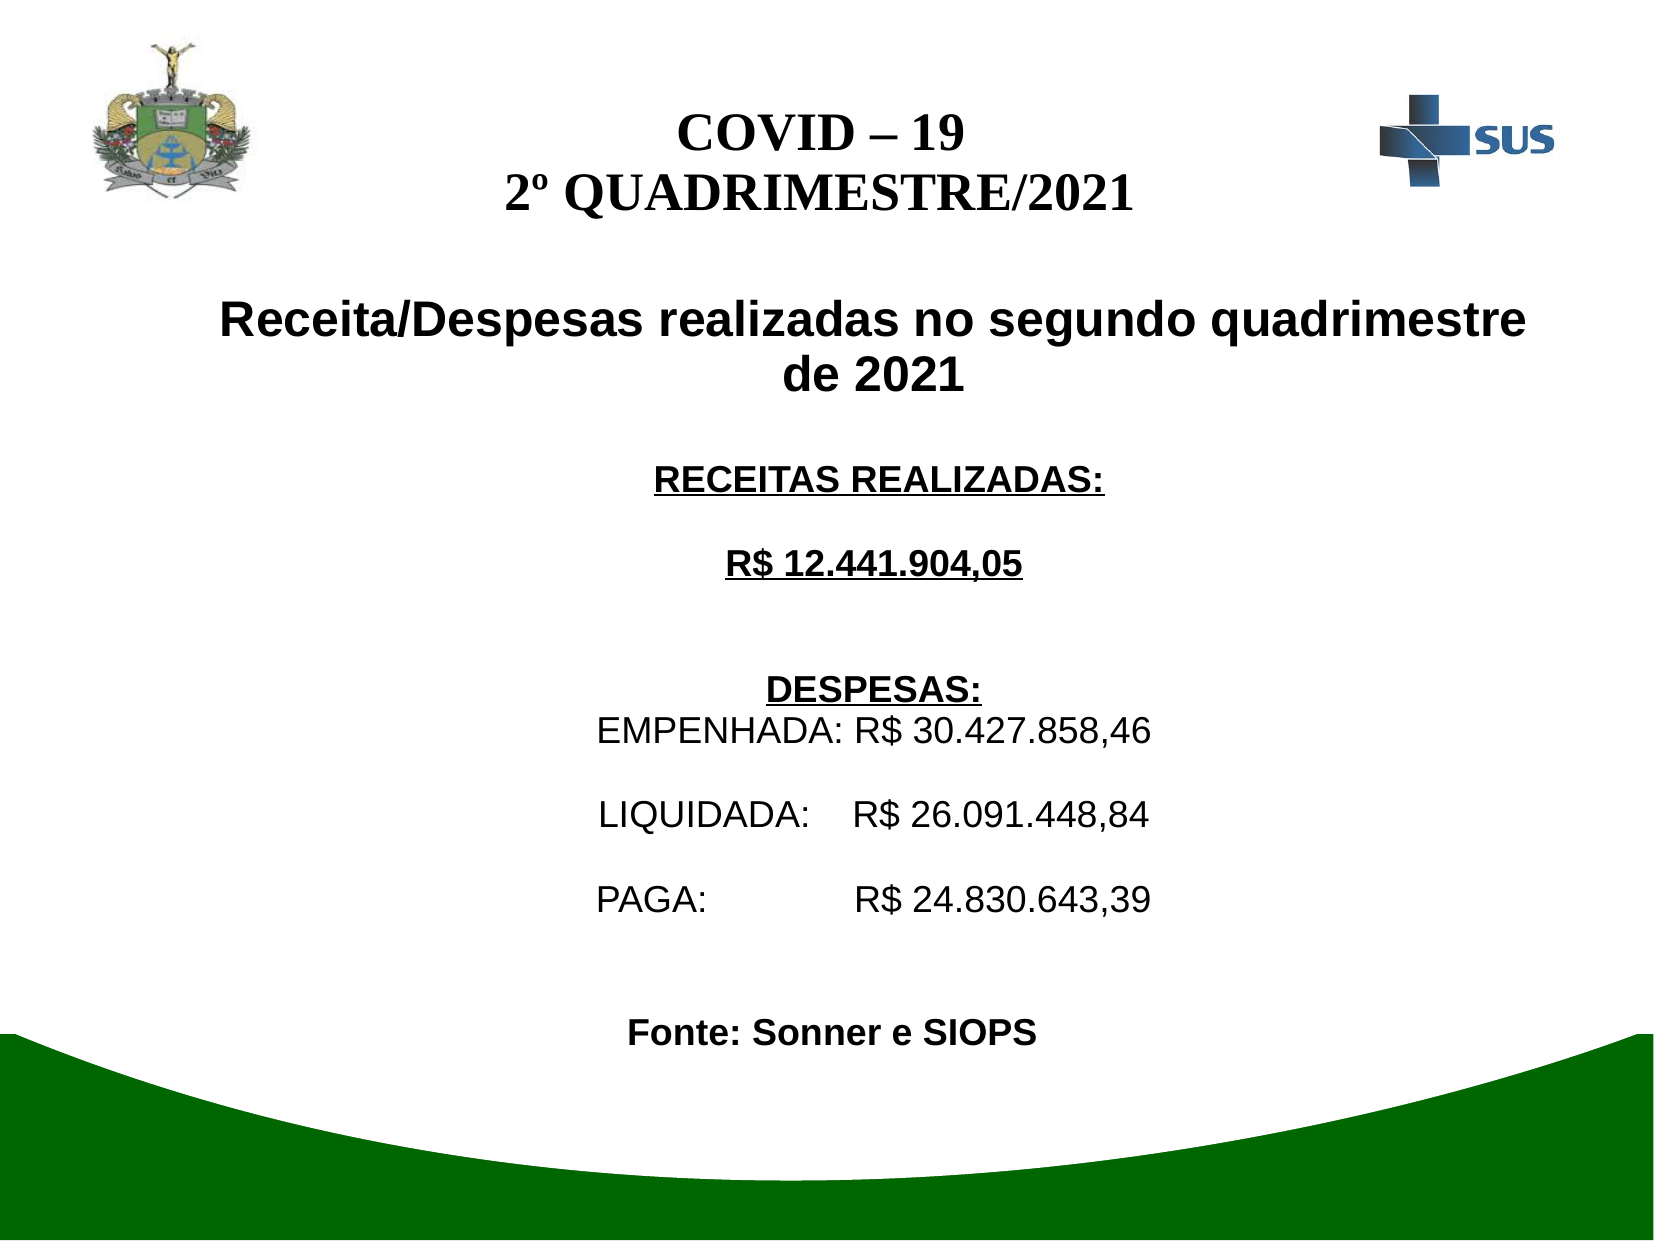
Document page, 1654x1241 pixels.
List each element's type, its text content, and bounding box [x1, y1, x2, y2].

text_box [0, 1027, 1654, 1241]
picture [82, 35, 260, 213]
text_box Receita/Despesas realizadas no segundo quadrimestre de 2021 RECEITAS REALIZADAS: R$ 12.441.904,05 DESPESAS: EMPENHADA: R$ 30.427.858,46 LIQUIDADA: R$ 26.091.448,84 PAGA: R$ 24.830.643,39 [188, 283, 1560, 937]
text_box Fonte: Sonner e SIOPS [531, 1003, 1134, 1062]
picture [1379, 94, 1560, 187]
text_box COVID – 19 2º QUADRIMESTRE/2021 [295, 94, 1347, 230]
